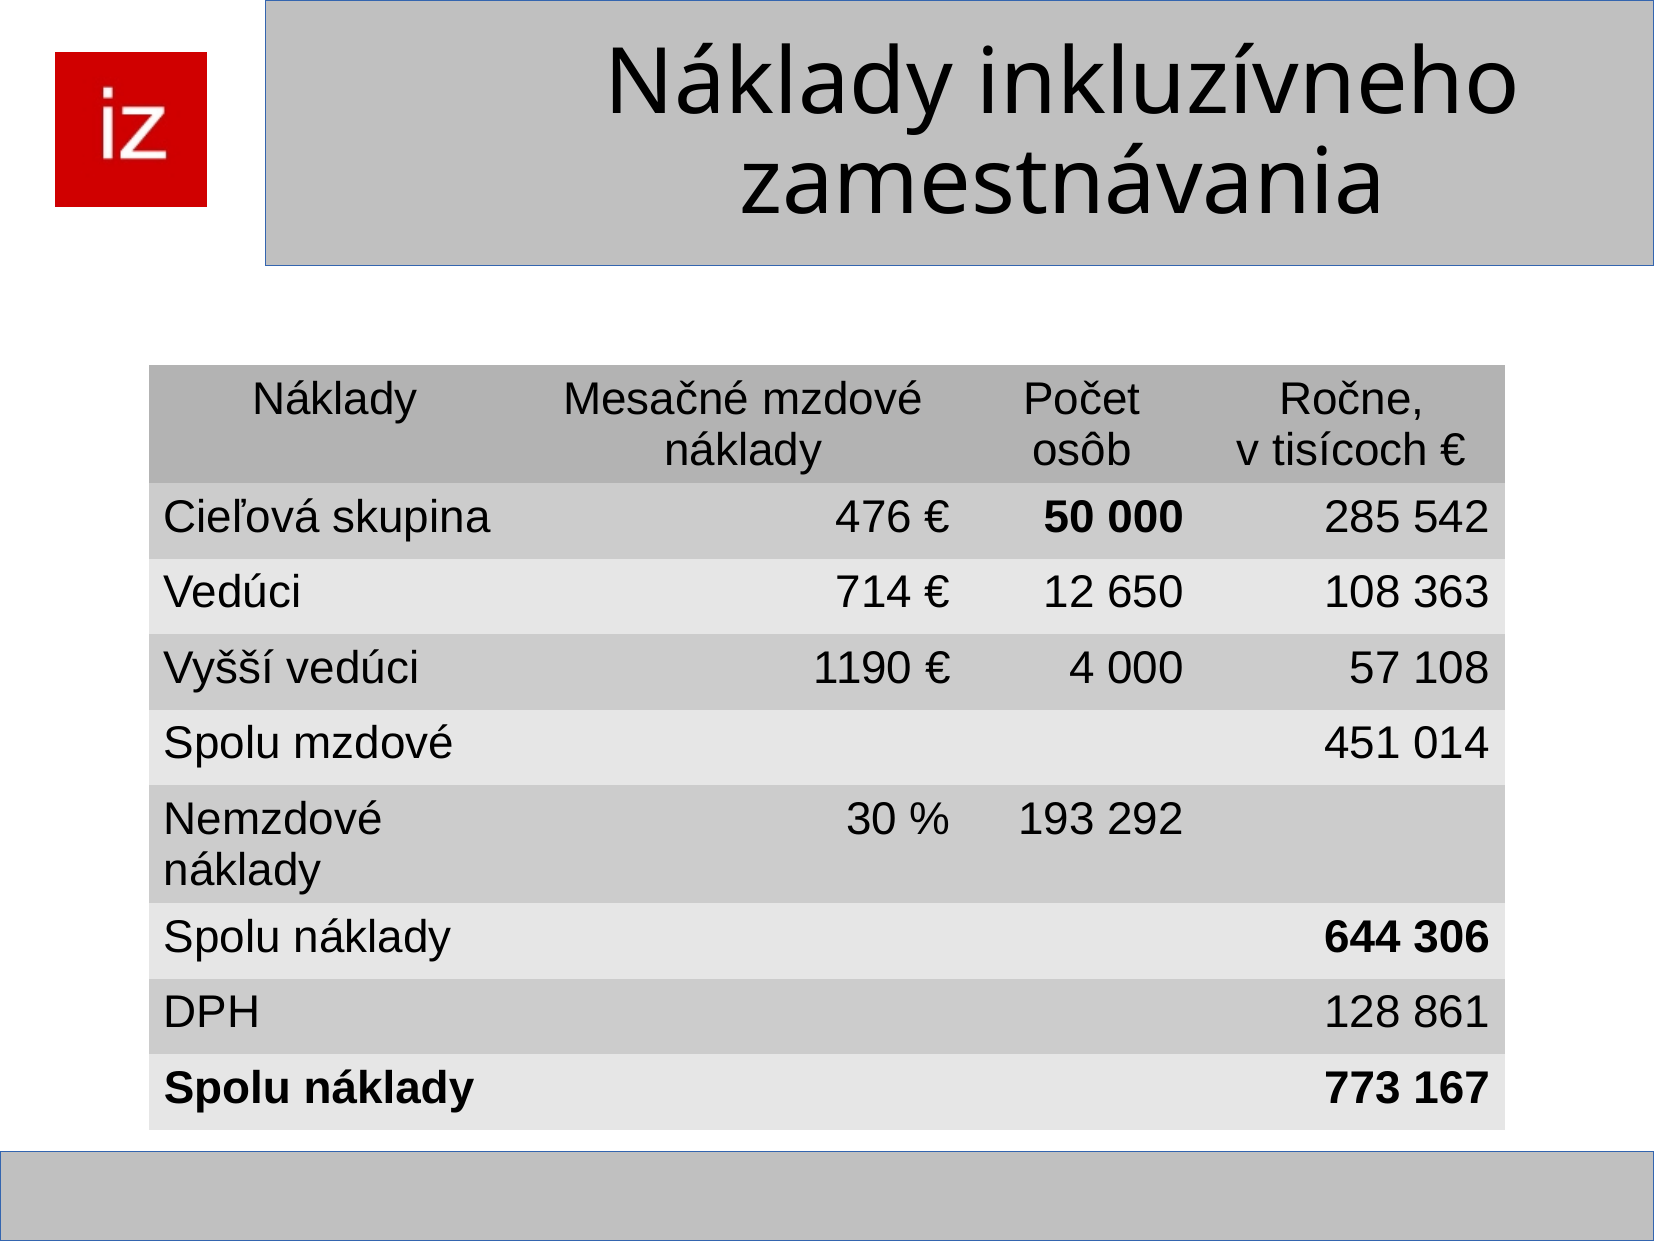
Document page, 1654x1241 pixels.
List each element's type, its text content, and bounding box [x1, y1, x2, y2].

table_cell [965, 903, 1199, 979]
table_cell 50 000 [965, 483, 1199, 559]
table_cell [521, 710, 965, 785]
title Náklady inkluzívneho zamestnávania [561, 29, 1565, 237]
table_cell 476 € [521, 483, 965, 559]
table_cell [521, 903, 965, 979]
table_cell Vyšší vedúci [149, 634, 521, 710]
table_cell [965, 1054, 1199, 1130]
table_header Mesačné mzdové náklady [521, 365, 965, 483]
table_cell 285 542 [1199, 483, 1505, 559]
picture [55, 52, 207, 207]
table_cell 1190 € [521, 634, 965, 710]
table_header Ročne, v tisícoch € [1199, 365, 1505, 483]
table_cell Spolu mzdové [149, 710, 521, 785]
table_cell 30 % [521, 785, 965, 903]
table_cell 57 108 [1199, 634, 1505, 710]
table_cell 451 014 [1199, 710, 1505, 785]
table_cell Spolu náklady [149, 1054, 521, 1130]
table_cell Spolu náklady [149, 903, 521, 979]
table_cell 644 306 [1199, 903, 1505, 979]
table_cell Vedúci [149, 559, 521, 634]
table_cell [521, 979, 965, 1054]
table_cell [965, 979, 1199, 1054]
table_cell 128 861 [1199, 979, 1505, 1054]
table_cell DPH [149, 979, 521, 1054]
table_header Počet osôb [965, 365, 1199, 483]
table_cell 193 292 [965, 785, 1199, 903]
table_cell [521, 1054, 965, 1130]
table_cell Cieľová skupina [149, 483, 521, 559]
table_cell 12 650 [965, 559, 1199, 634]
table_cell 773 167 [1199, 1054, 1505, 1130]
table_cell Nemzdové náklady [149, 785, 521, 903]
table_cell 4 000 [965, 634, 1199, 710]
table_cell 108 363 [1199, 559, 1505, 634]
table_header Náklady [149, 365, 521, 483]
table_cell 714 € [521, 559, 965, 634]
table_cell [965, 710, 1199, 785]
table_cell [1199, 785, 1505, 903]
